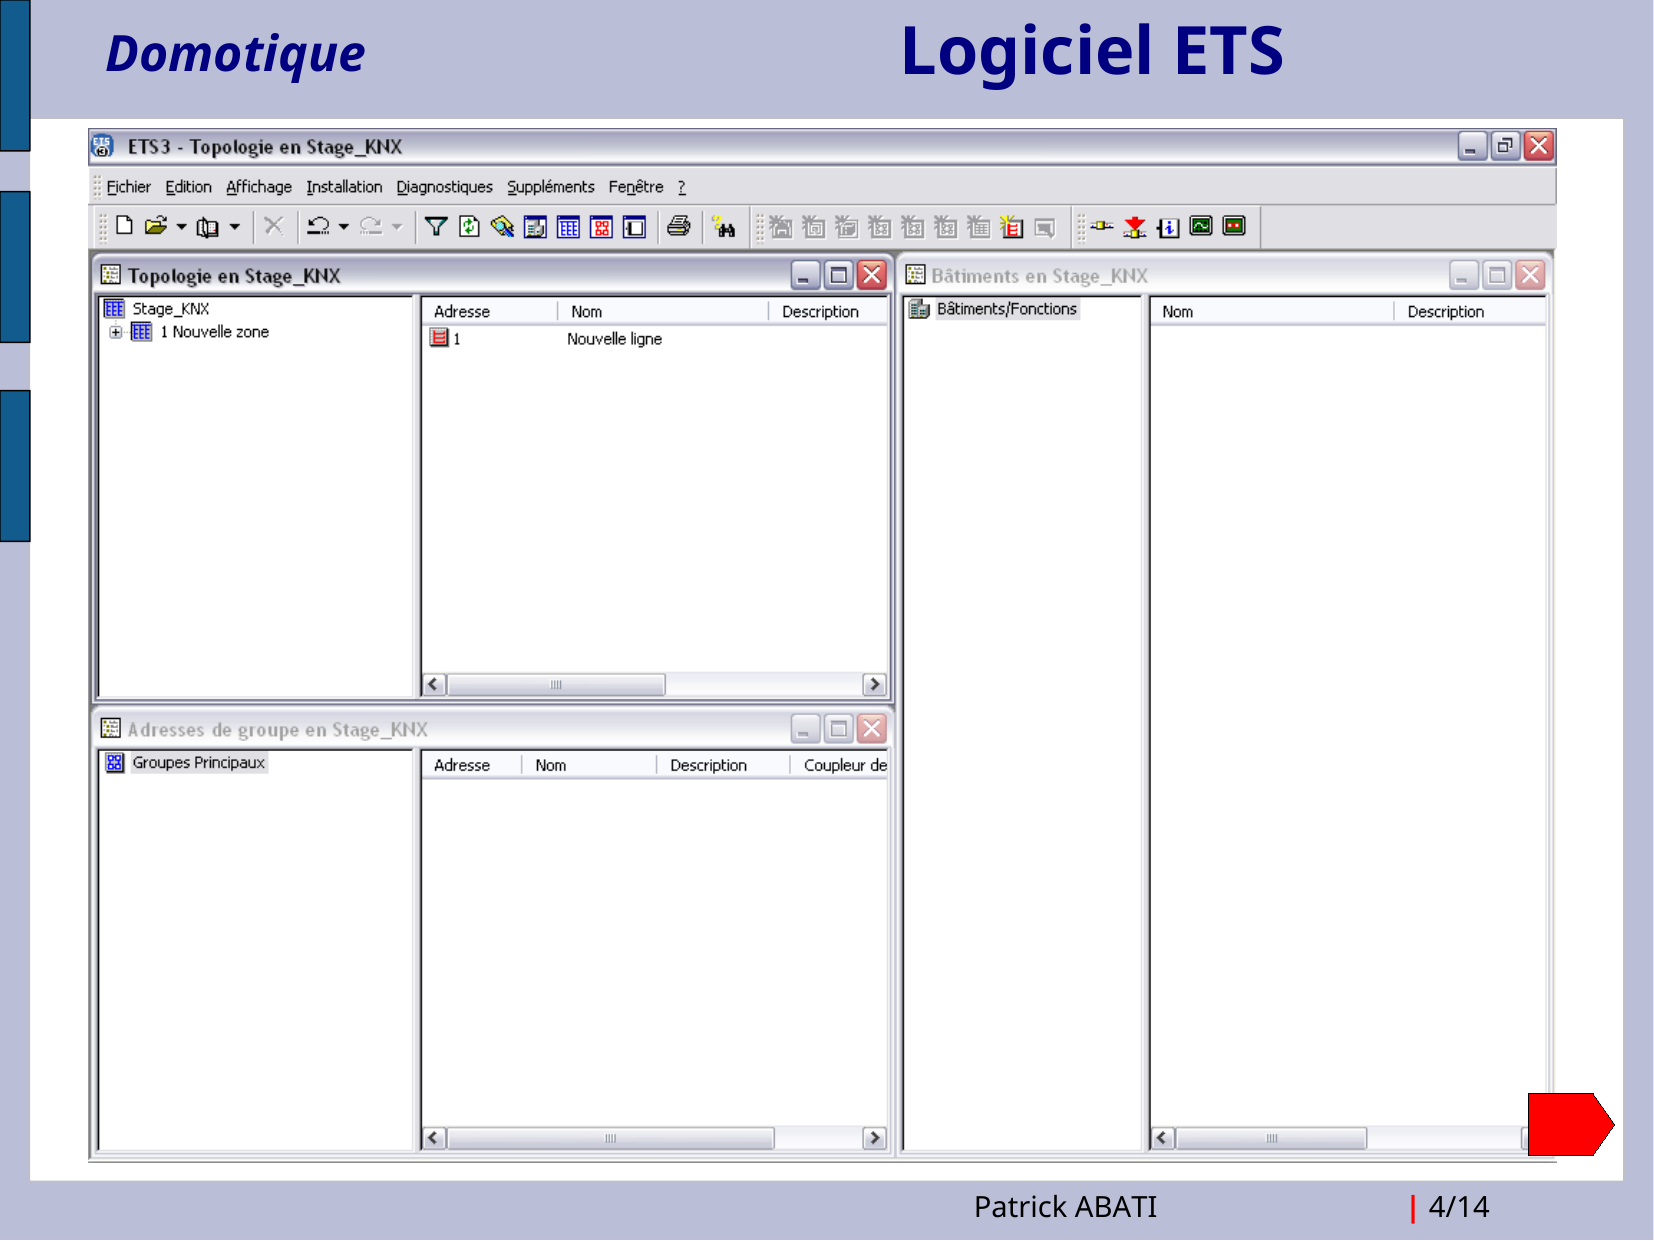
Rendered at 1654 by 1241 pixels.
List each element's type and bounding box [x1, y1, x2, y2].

text_box [1528, 1093, 1615, 1156]
picture [88, 128, 1557, 1163]
